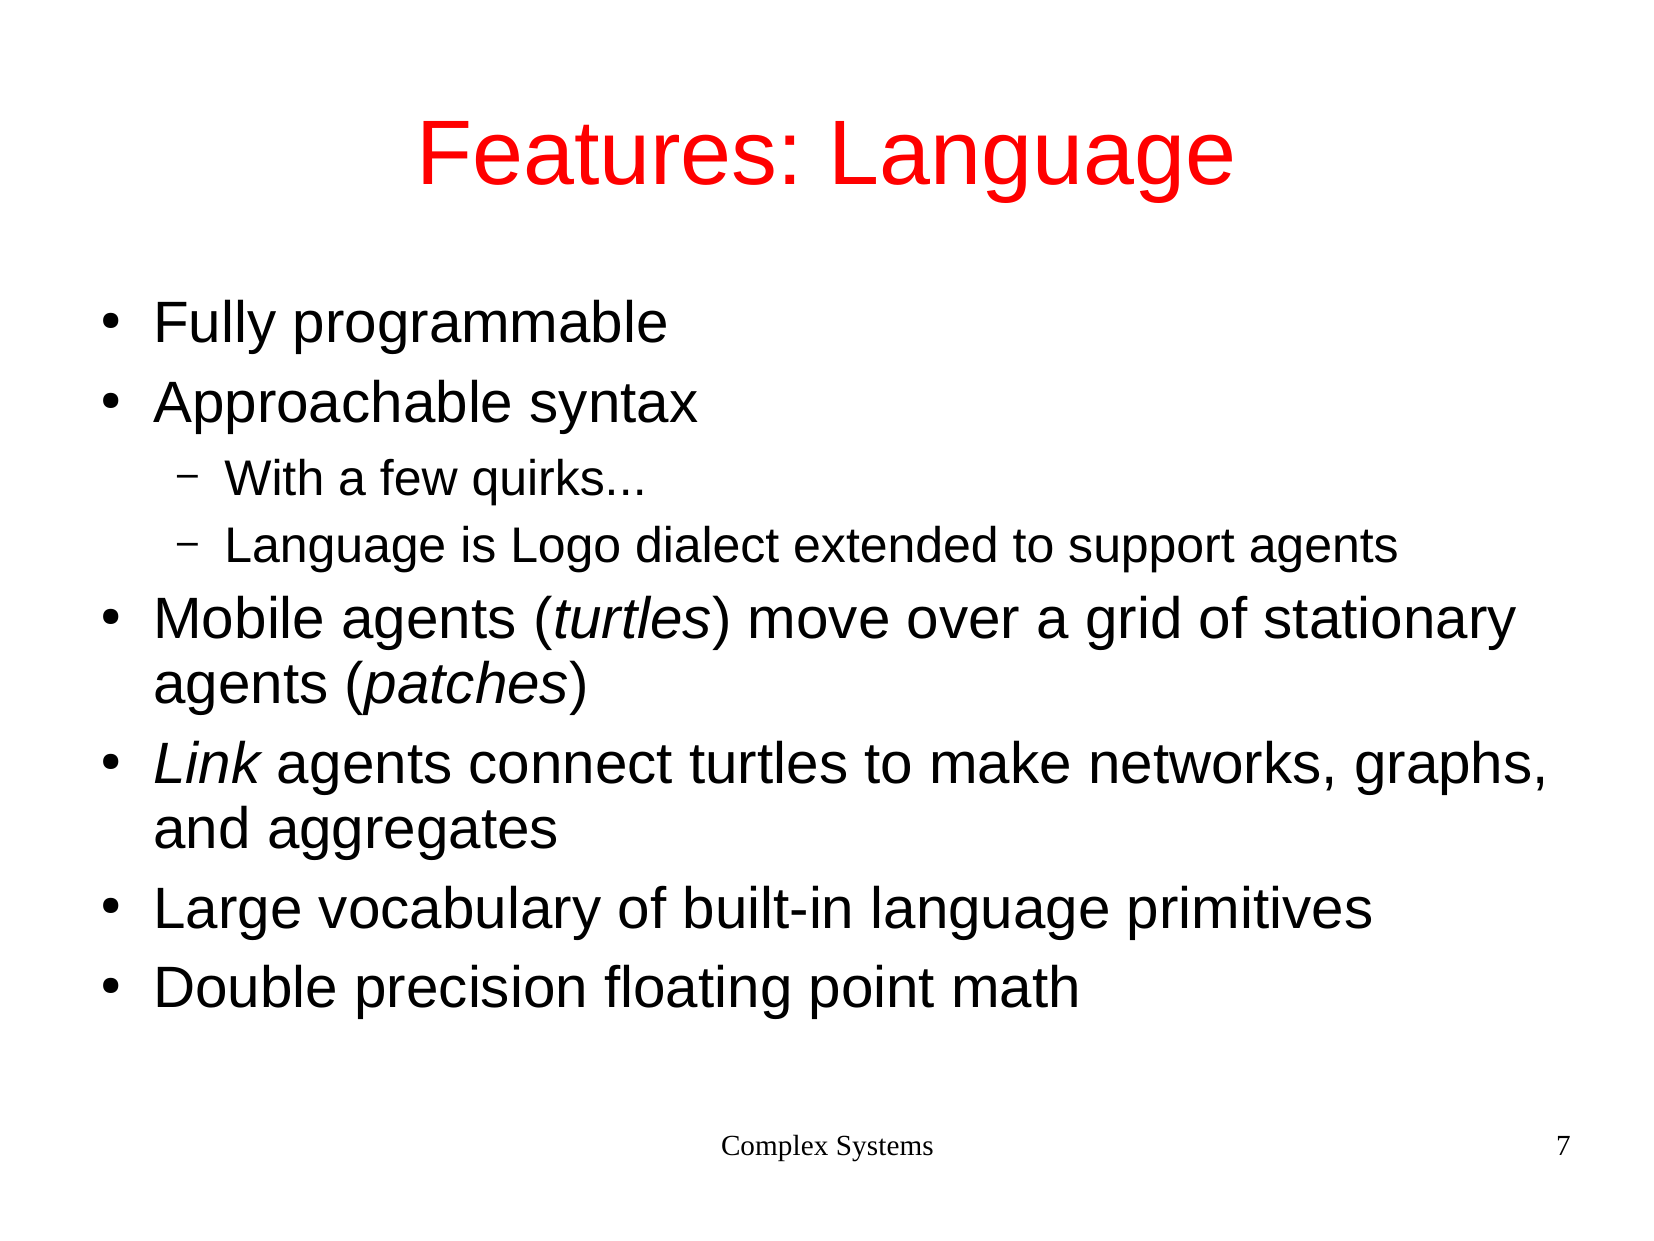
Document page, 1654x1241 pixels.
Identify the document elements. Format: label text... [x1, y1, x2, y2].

list Fully programmable Approachable syntax With a few quirks... Language is Logo dialect extended to support agents Mobile agents (turtles) move over a grid of stationary agents (patches) Link agents connect turtles to make networks, graphs, and aggregates Large vocabulary of built-in language primitives Double precision floating point math [82, 290, 1571, 1109]
title Features: Language [82, 49, 1571, 257]
